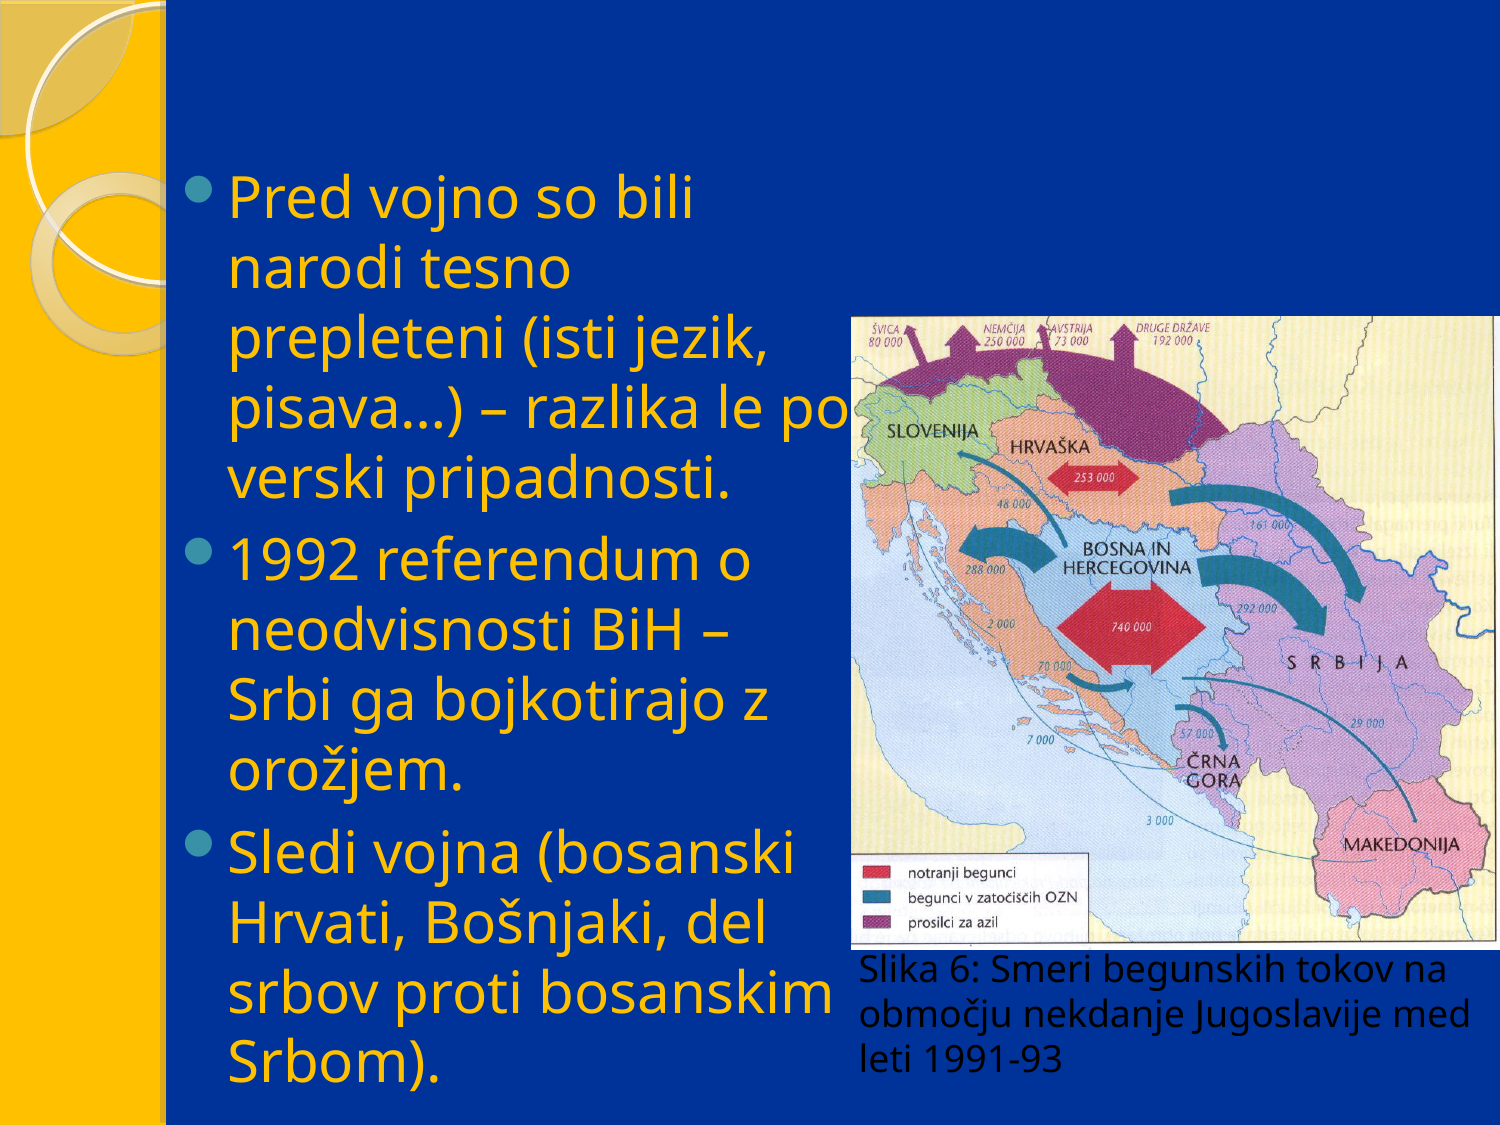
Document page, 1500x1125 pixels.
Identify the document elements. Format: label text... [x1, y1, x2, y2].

picture [851, 316, 1500, 937]
text_box Slika 6: Smeri begunskih tokov na območju nekdanje Jugoslavije med leti 1991-93 [843, 937, 1500, 1088]
list Pred vojno so bili narodi tesno prepleteni (isti jezik, pisava…) – razlika le po verski pripadnosti. 1992 referendum o neodvisnosti BiH – Srbi ga bojkotirajo z orožjem. Sledi vojna (bosanski Hrvati, Bošnjaki, del srbov proti bosanskim Srbom). [152, 152, 868, 1067]
